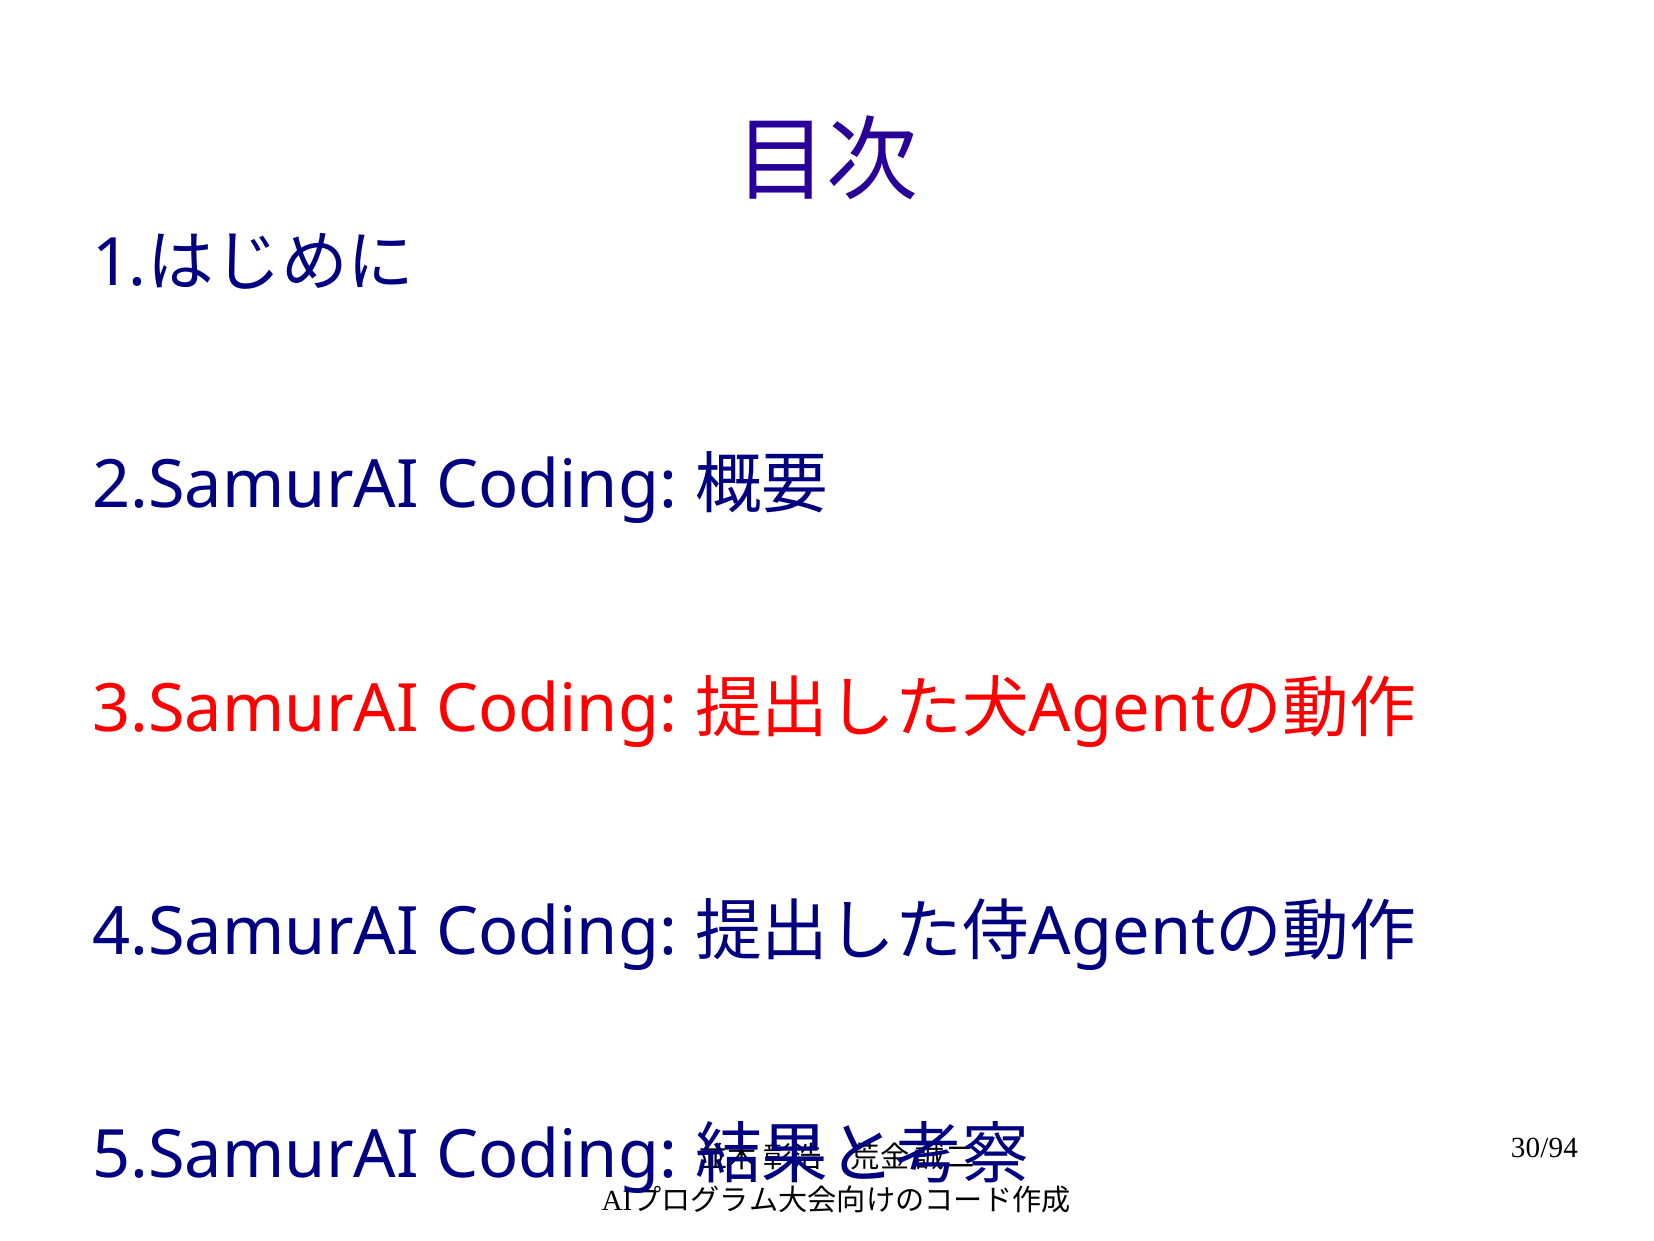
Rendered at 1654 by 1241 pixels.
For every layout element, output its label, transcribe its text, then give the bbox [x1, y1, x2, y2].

title 目次 [82, 49, 1571, 257]
list はじめに SamurAI Coding: 概要 SamurAI Coding: 提出した犬Agentの動作 SamurAI Coding: 提出した侍Agentの動作 SamurAI Coding: 結果と考察 Mario AI Championship [92, 207, 1548, 1241]
